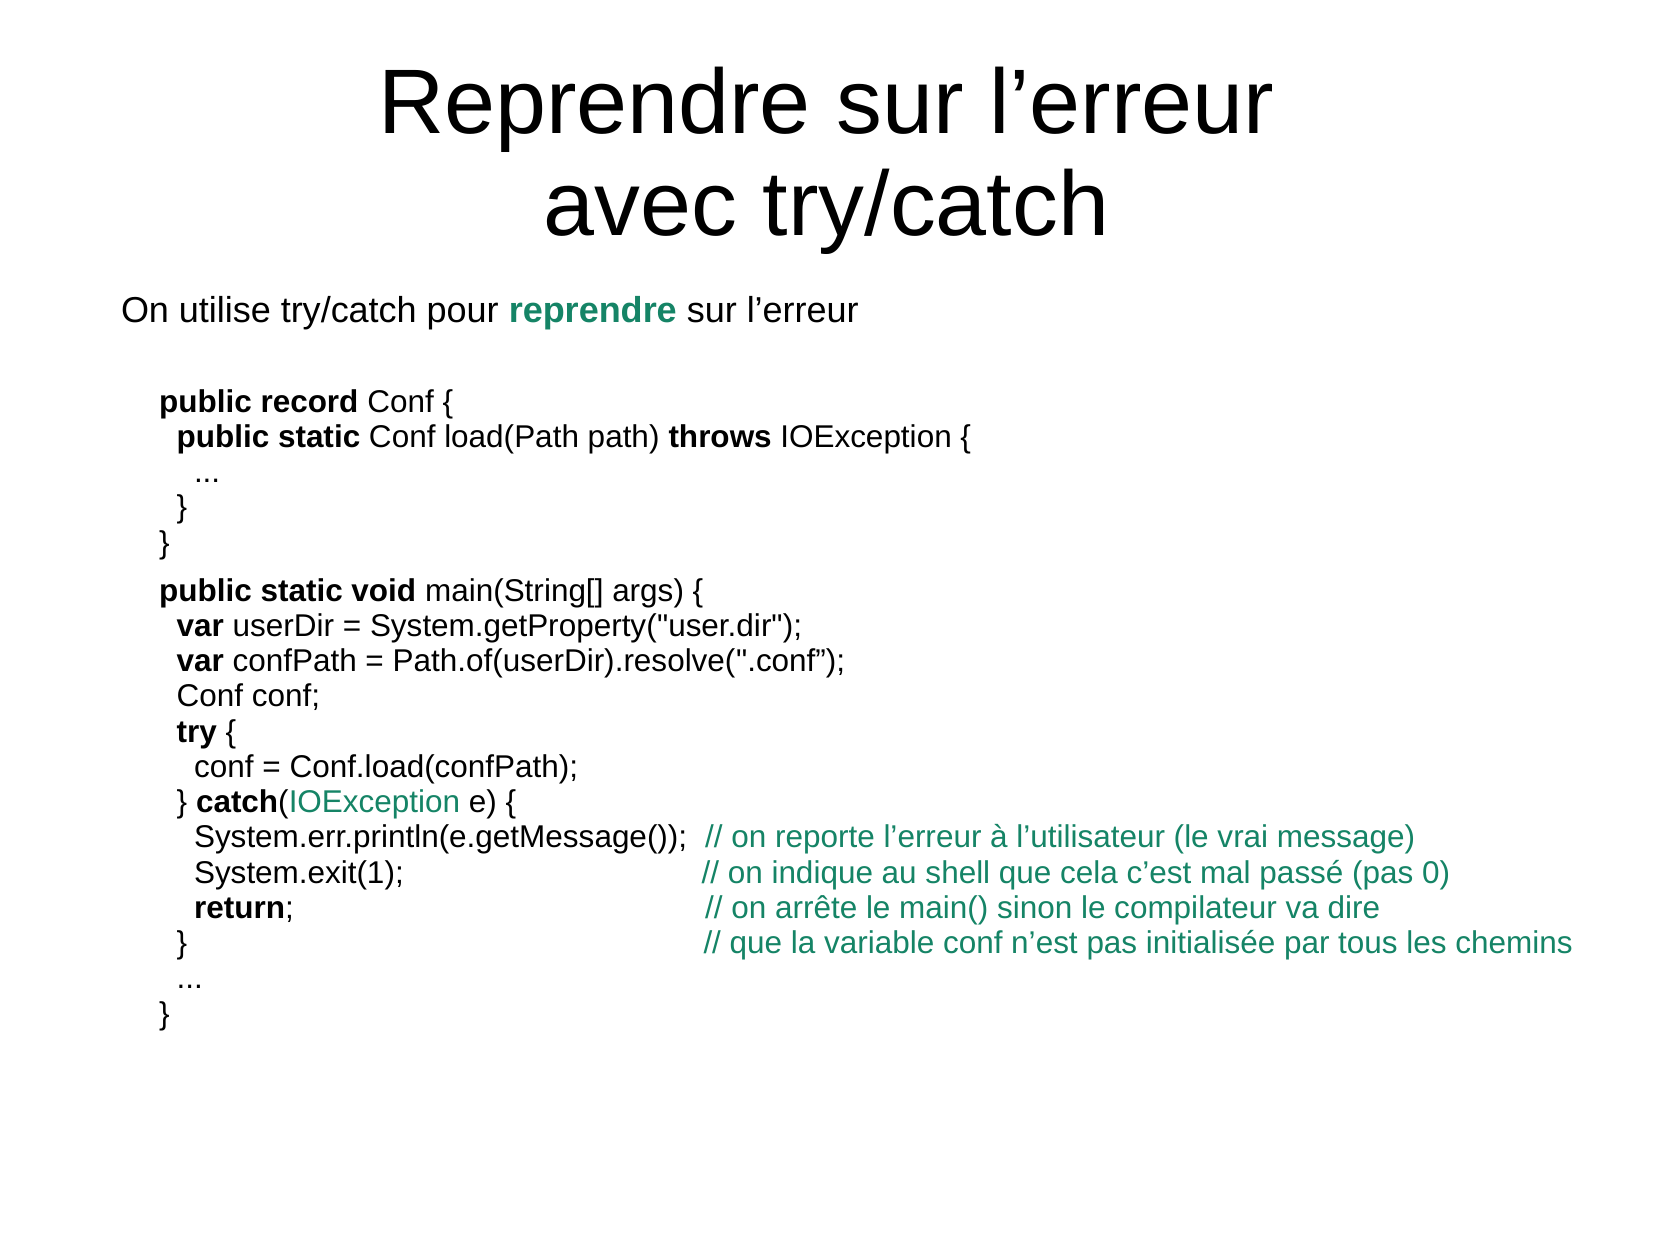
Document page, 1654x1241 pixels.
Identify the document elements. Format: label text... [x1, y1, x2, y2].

title Reprendre sur l’erreur avec try/catch [82, 49, 1571, 257]
list On utilise try/catch pour reprendre sur l’erreur public record Conf { public static Conf load(Path path) throws IOException { ... } } public static void main(String[] args) { var userDir = System.getProperty("user.dir"); var confPath = Path.of(userDir).resolve(".conf”); Conf conf; try { conf = Conf.load(confPath); } catch(IOException e) { System.err.println(e.getMessage()); // on reporte l’erreur à l’utilisateur (le vrai message) System.exit(1); // on indique au shell que cela c’est mal passé (pas 0) return; // on arrête le main() sinon le compilateur va dire } // que la variable conf n’est pas initialisée par tous les chemins ... } [82, 290, 1591, 1111]
